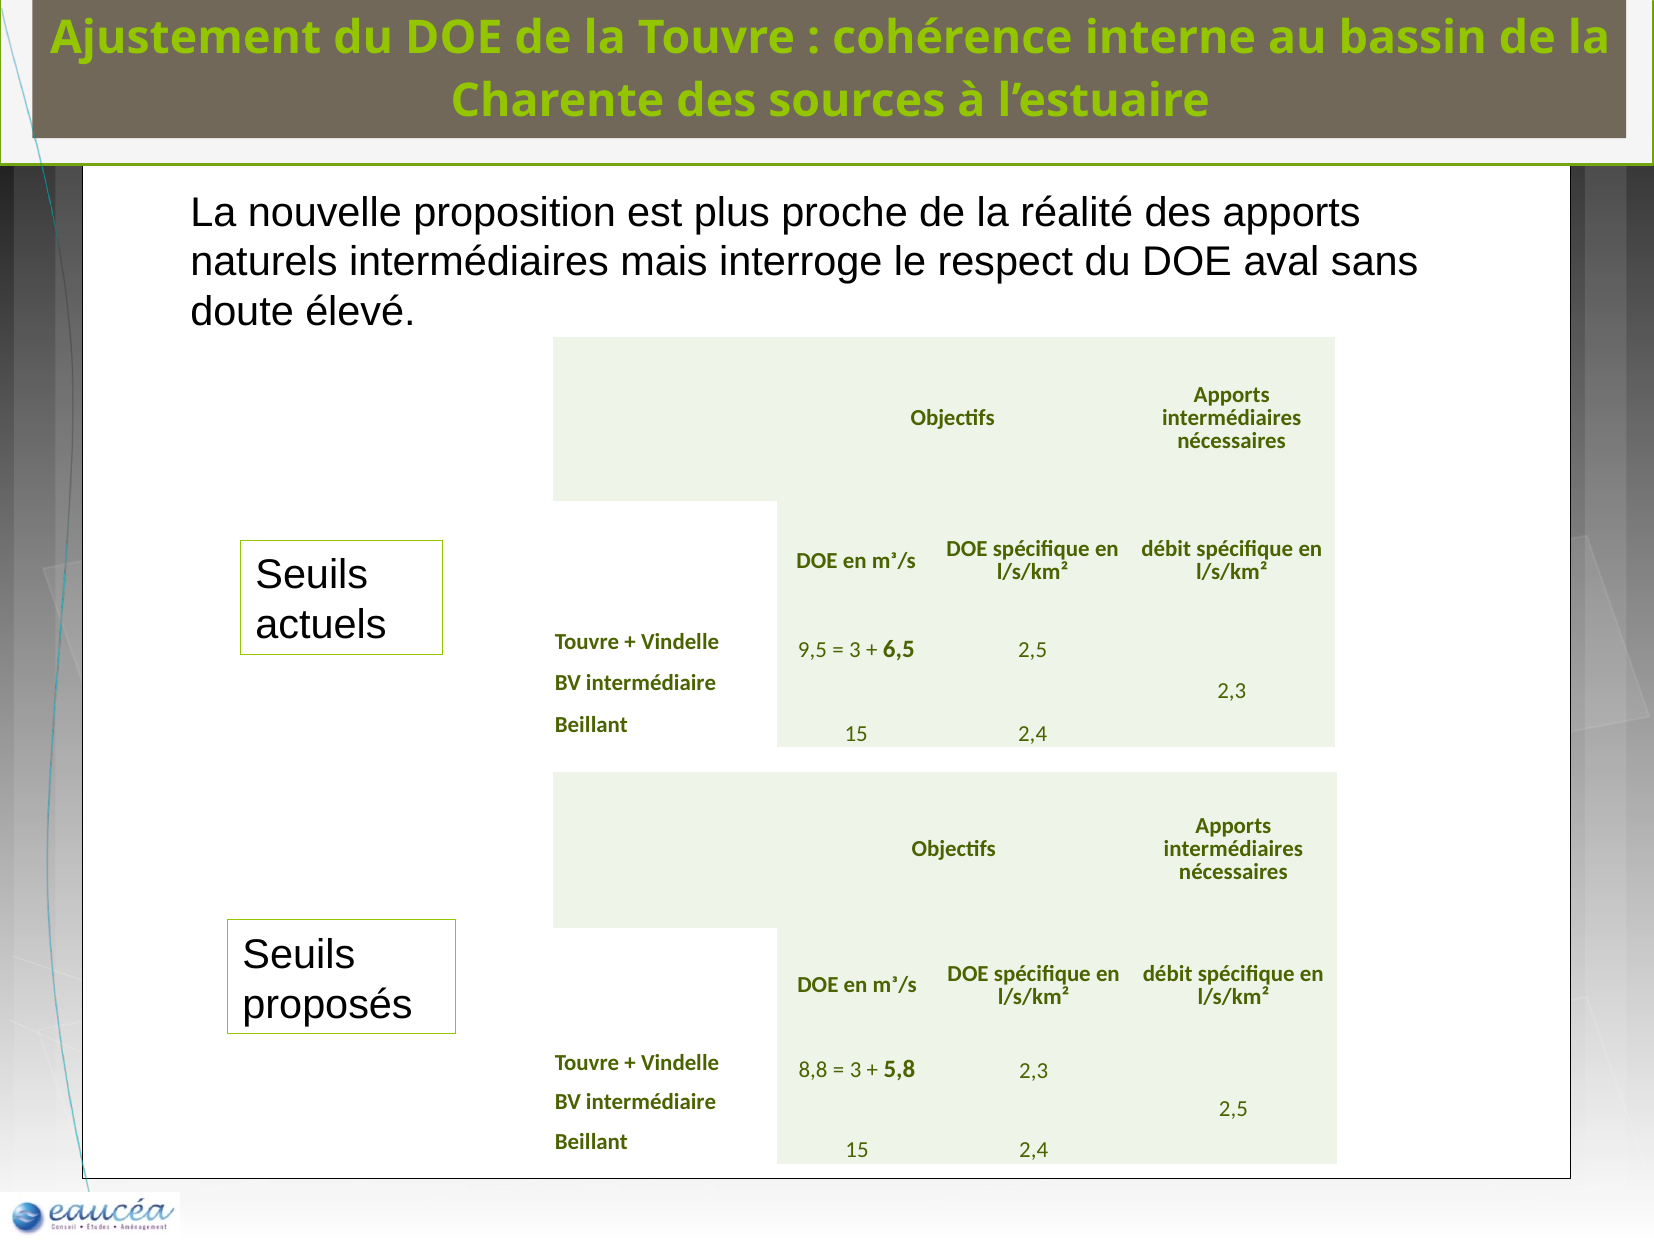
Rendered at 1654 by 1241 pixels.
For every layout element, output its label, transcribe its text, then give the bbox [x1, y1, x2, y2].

table_header [553, 337, 777, 501]
text_box La nouvelle proposition est plus proche de la réalité des apports naturels intermédiaires mais interroge le respect du DOE aval sans doute élevé. [175, 177, 1461, 342]
table_cell [1130, 1123, 1337, 1164]
table_cell [936, 664, 1129, 704]
text_box Seuils actuels [240, 540, 443, 655]
table_cell débit spécifique en l/s/km² [1130, 928, 1337, 1044]
title Ajustement du DOE de la Touvre : cohérence interne au bassin de la Charente des sources à l’estuaire [32, 0, 1629, 139]
table_cell 2,5 [1130, 1084, 1337, 1123]
table_cell [777, 664, 936, 704]
table_header [553, 772, 777, 928]
table_header Objectifs [777, 337, 1129, 501]
table_cell BV intermédiaire [553, 1084, 777, 1123]
table_header Objectifs [777, 772, 1130, 928]
table_cell BV intermédiaire [553, 664, 777, 704]
table_cell [1129, 622, 1335, 664]
table_cell 15 [777, 704, 936, 747]
table_cell DOE en mᶟ/s [777, 501, 936, 622]
table_cell Touvre + Vindelle [553, 1044, 777, 1084]
table_cell Beillant [553, 1123, 777, 1164]
picture [0, 9, 180, 1239]
table_cell [1130, 1044, 1337, 1084]
table_cell 2,4 [936, 704, 1129, 747]
table_cell 2,3 [1129, 664, 1335, 704]
table_cell [937, 1084, 1130, 1123]
table_header Apports intermédiaires nécessaires [1129, 337, 1335, 501]
table_cell DOE spécifique en l/s/km² [936, 501, 1129, 622]
text_box Seuils proposés [227, 919, 456, 1034]
table_cell [553, 501, 777, 622]
table_cell débit spécifique en l/s/km² [1129, 501, 1335, 622]
table_cell Touvre + Vindelle [553, 622, 777, 664]
table_cell Beillant [553, 704, 777, 747]
table_cell [777, 1084, 937, 1123]
table_cell 2,4 [937, 1123, 1130, 1164]
table_cell DOE spécifique en l/s/km² [937, 928, 1130, 1044]
table_cell [553, 928, 777, 1044]
table_cell 2,5 [936, 622, 1129, 664]
table_cell DOE en mᶟ/s [777, 928, 937, 1044]
table_cell 8,8 = 3 + 5,8 [777, 1044, 937, 1084]
table_cell 9,5 = 3 + 6,5 [777, 622, 936, 664]
table_cell 2,3 [937, 1044, 1130, 1084]
table_cell [1129, 704, 1335, 747]
table_cell 15 [777, 1123, 937, 1164]
table_header Apports intermédiaires nécessaires [1130, 772, 1337, 928]
